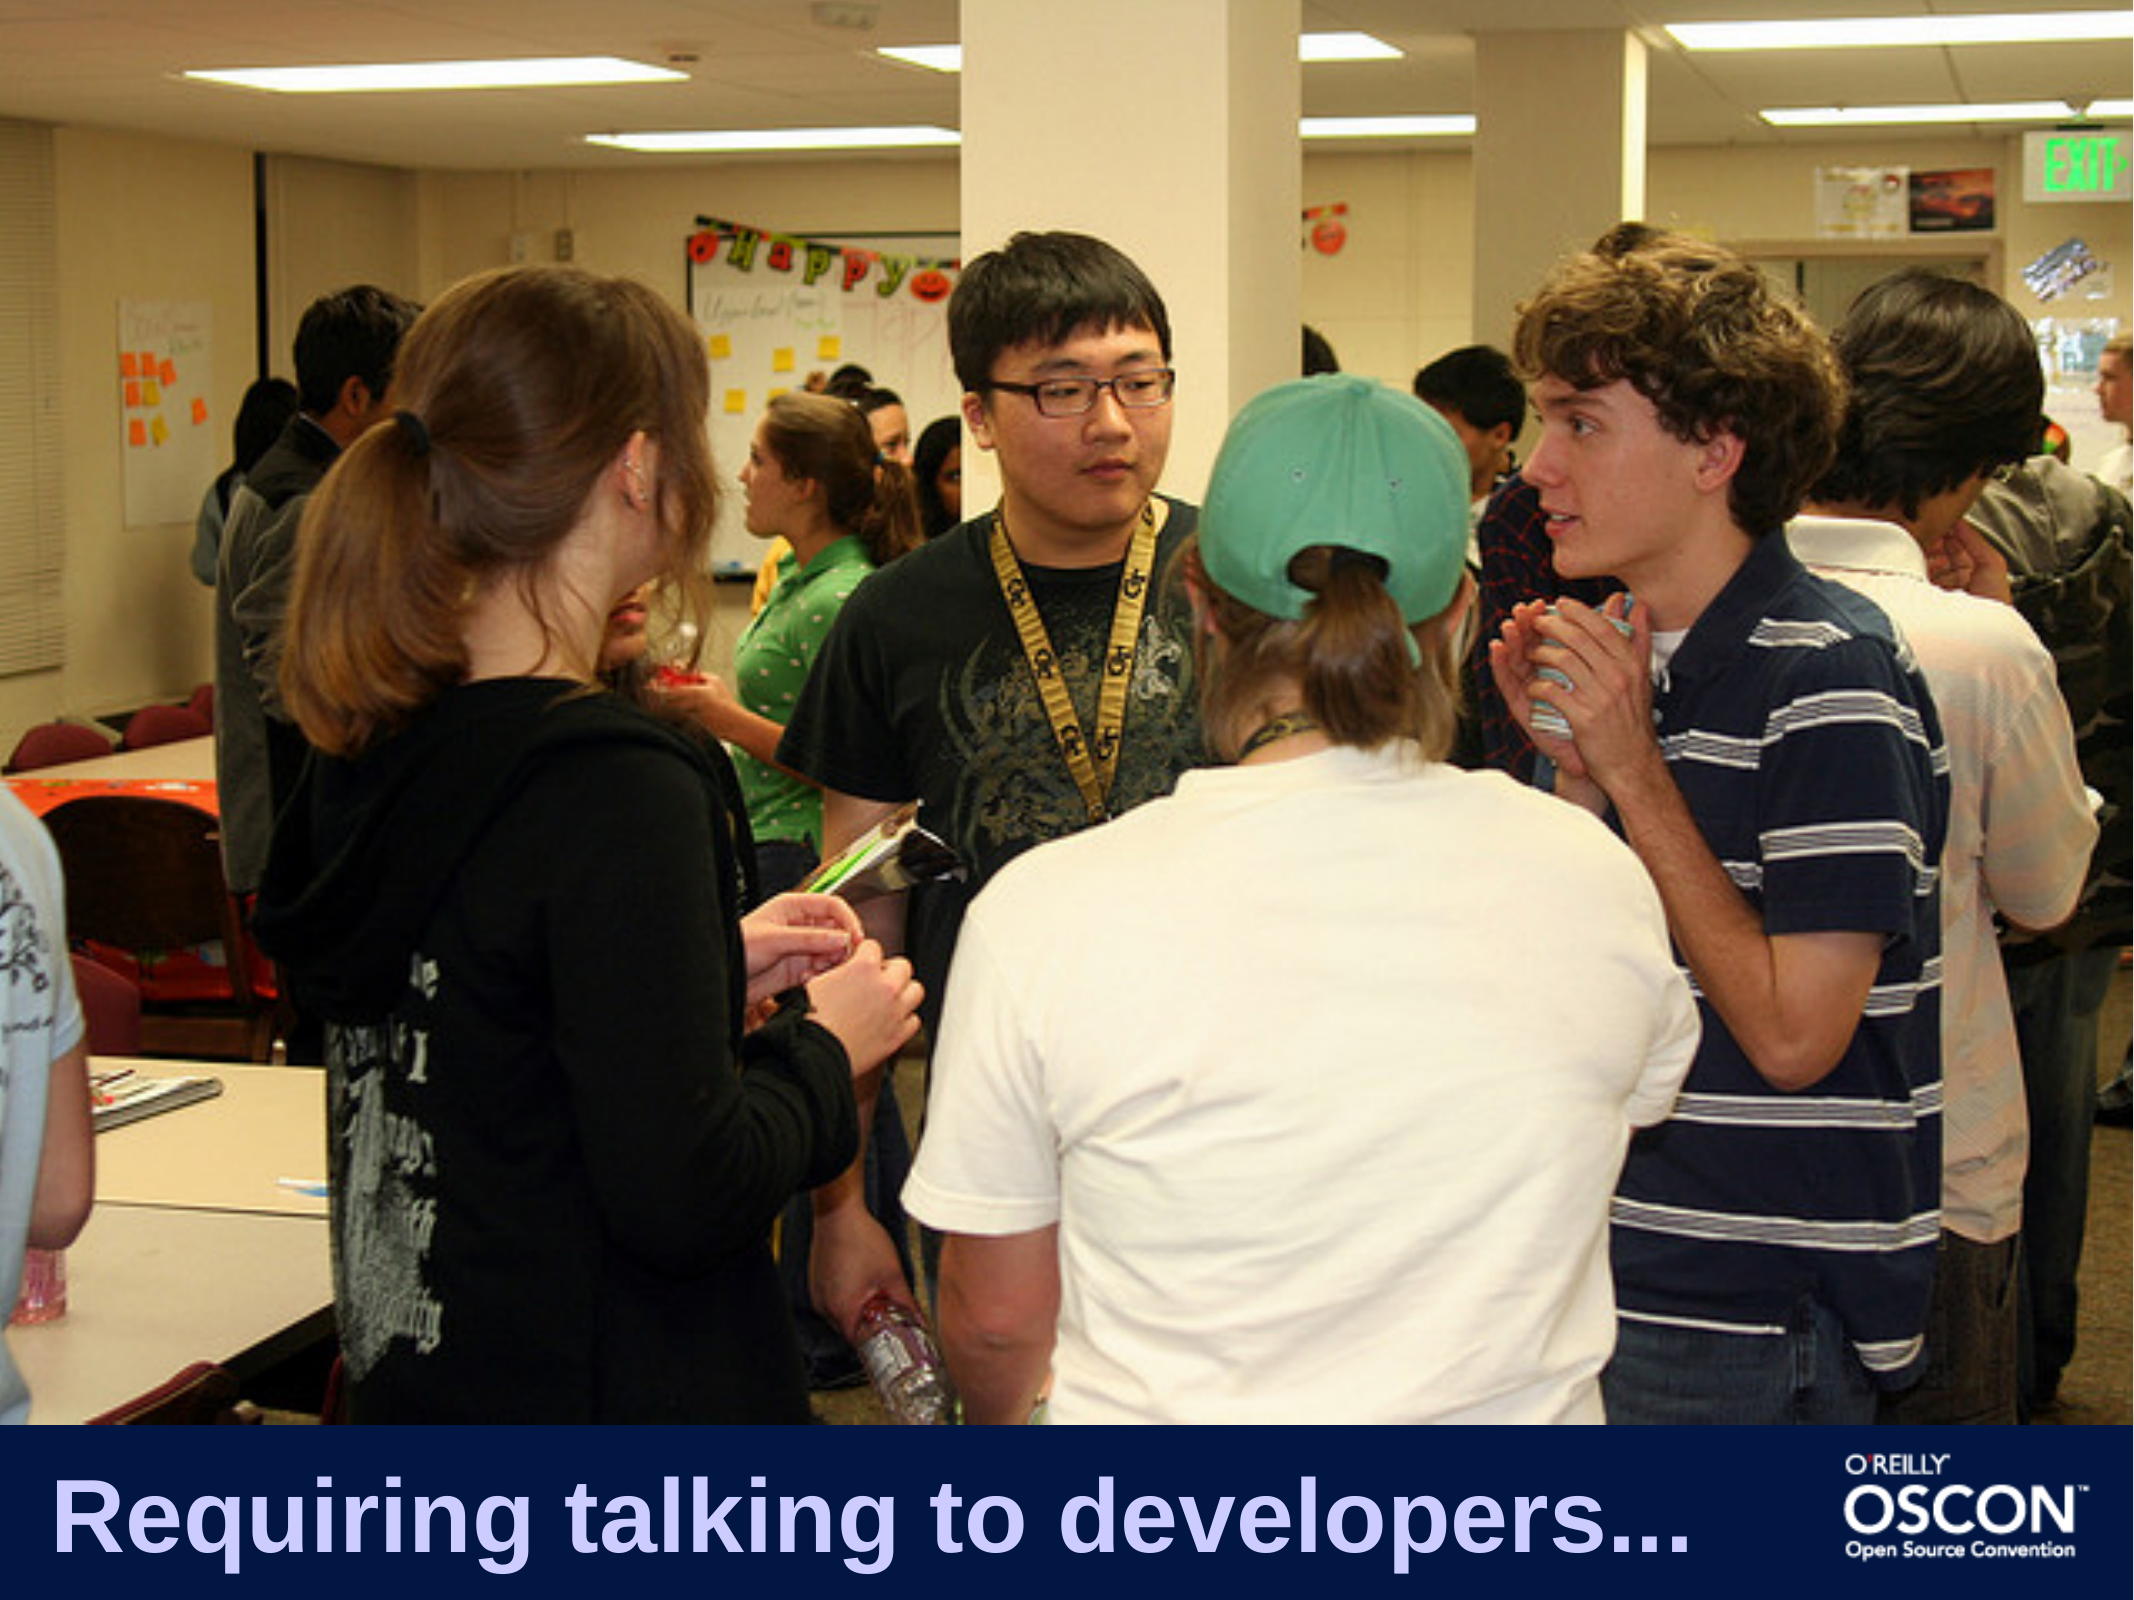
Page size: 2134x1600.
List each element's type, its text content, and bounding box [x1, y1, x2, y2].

picture [0, 0, 2134, 1600]
title Requiring talking to developers... [41, 1432, 2094, 1600]
